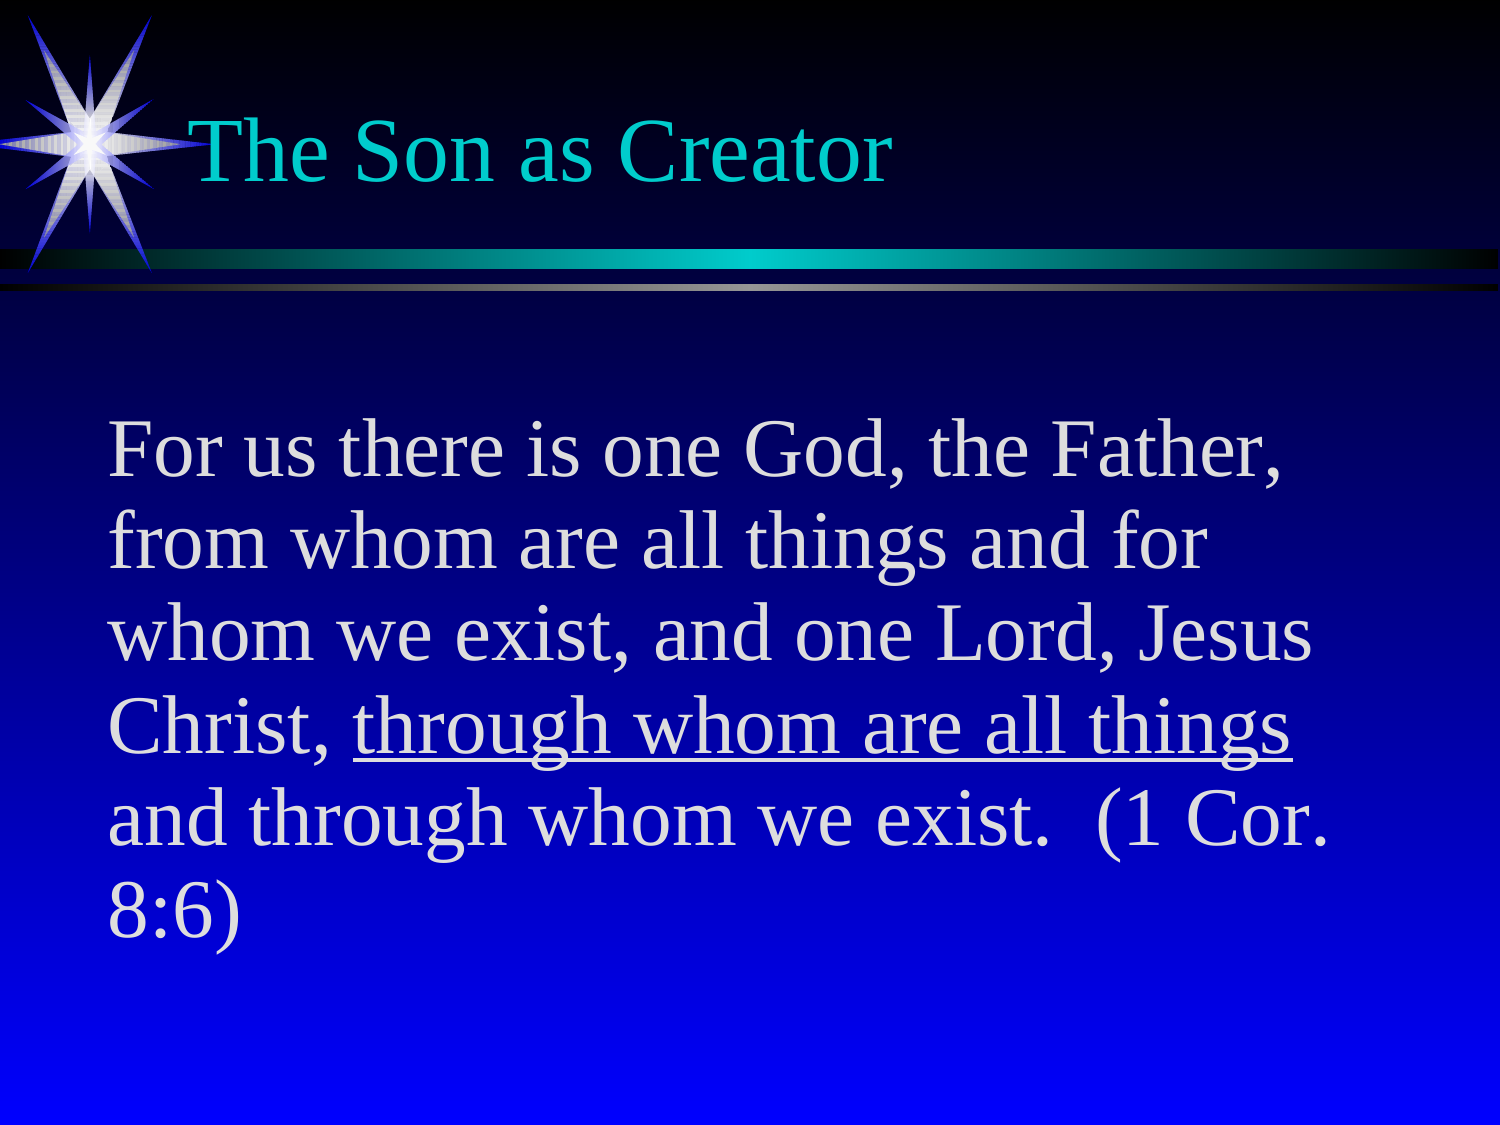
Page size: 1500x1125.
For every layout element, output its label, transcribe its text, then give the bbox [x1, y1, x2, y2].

title The Son as Creator [187, 56, 1463, 244]
text_box For us there is one God, the Father, from whom are all things and for whom we exist, and one Lord, Jesus Christ, through whom are all things and through whom we exist. (1 Cor. 8:6) [92, 394, 1443, 871]
